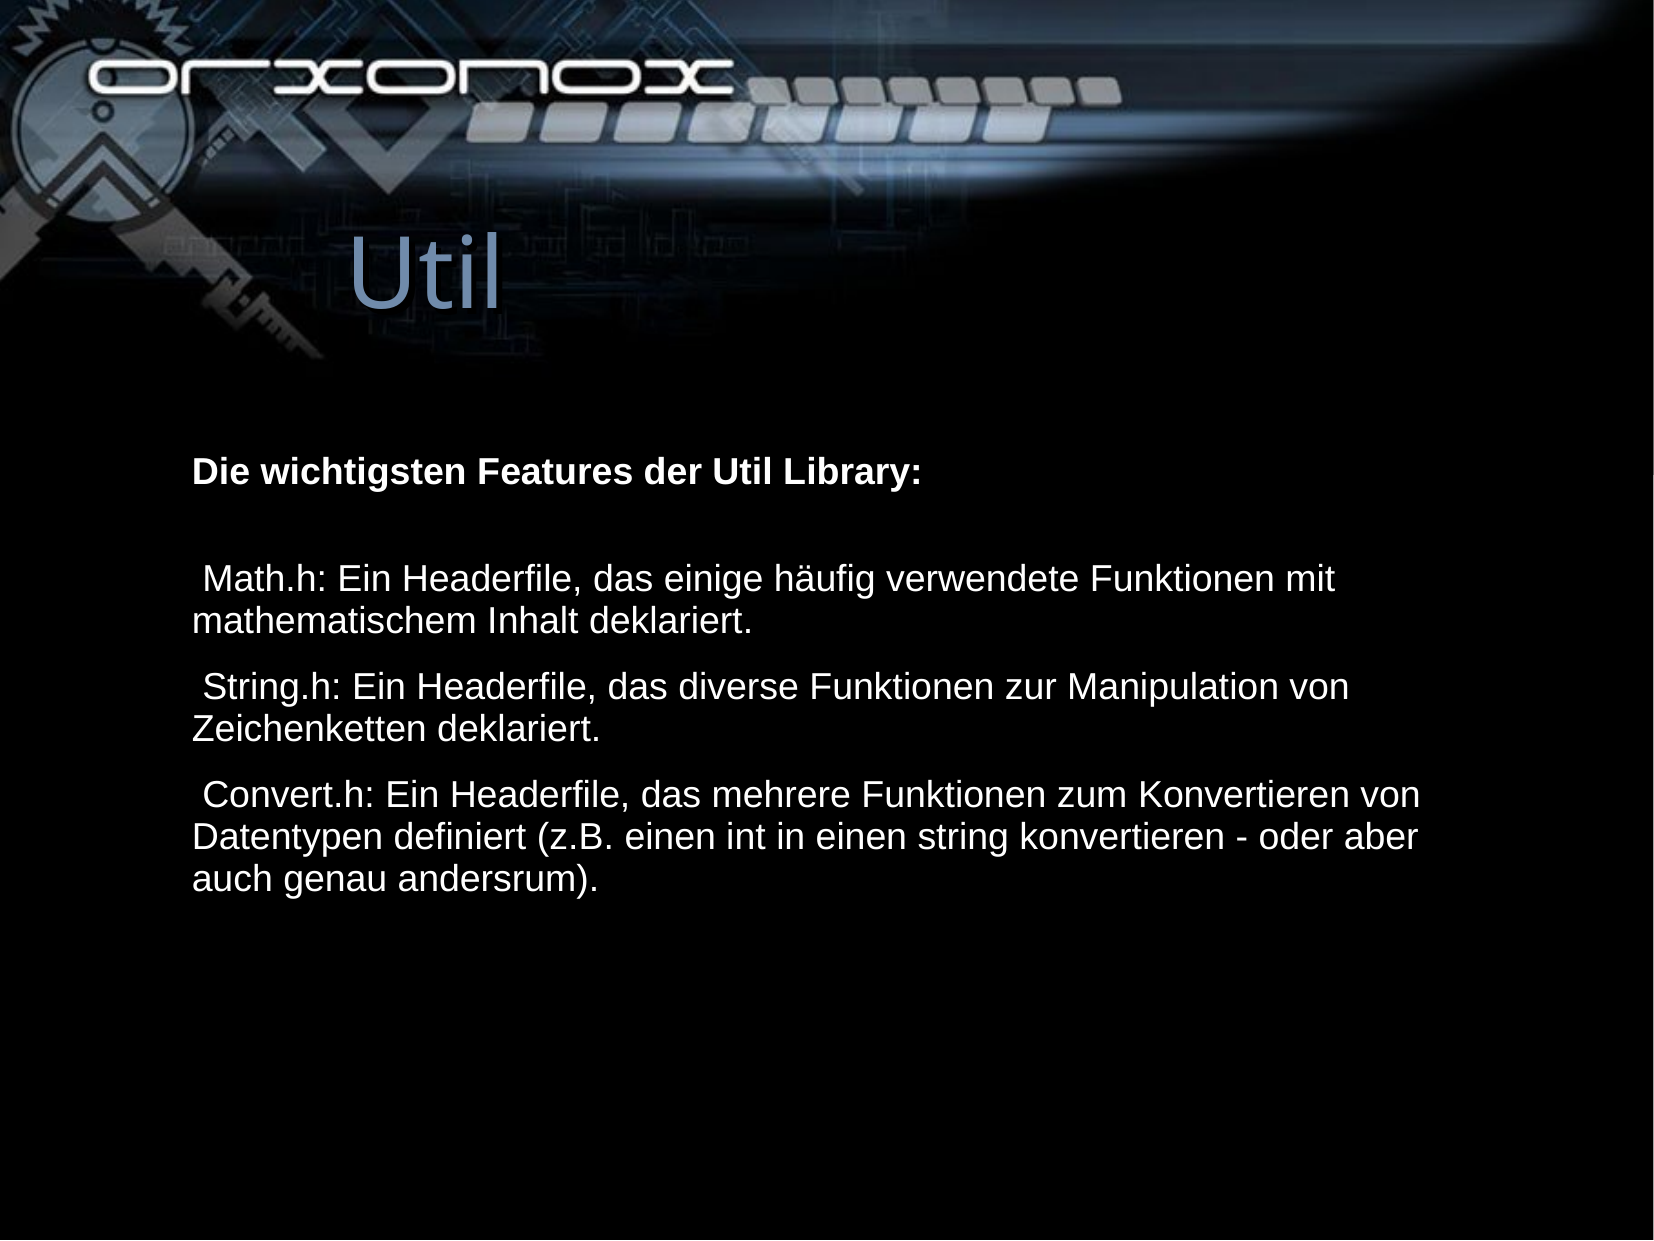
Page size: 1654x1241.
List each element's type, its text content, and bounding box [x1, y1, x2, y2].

text_box Die wichtigsten Features der Util Library: Math.h: Ein Headerfile, das einige häufig verwendete Funktionen mit mathematischem Inhalt deklariert. String.h: Ein Headerfile, das diverse Funktionen zur Manipulation von Zeichenketten deklariert. Convert.h: Ein Headerfile, das mehrere Funktionen zum Konvertieren von Datentypen definiert (z.B. einen int in einen string konvertieren - oder aber auch genau andersrum). [177, 442, 1477, 1038]
text_box Util [330, 194, 1306, 344]
picture [0, 0, 1654, 475]
